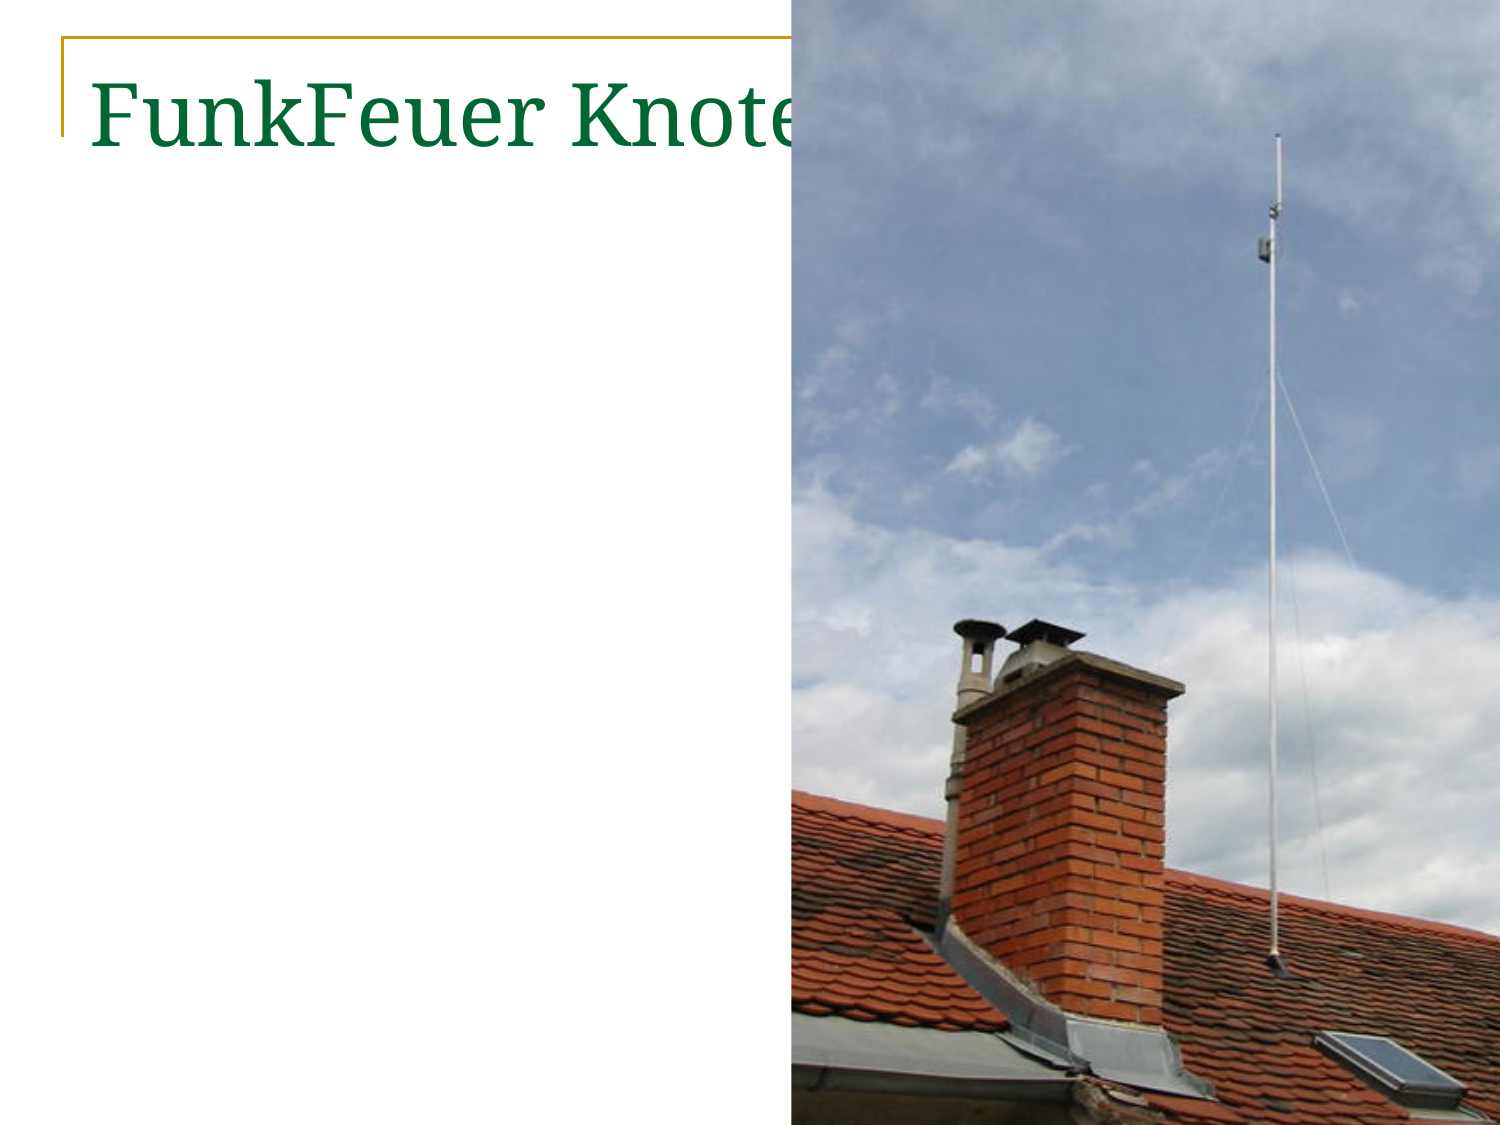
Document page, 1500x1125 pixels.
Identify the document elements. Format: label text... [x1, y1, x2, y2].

picture [0, 0, 1500, 1125]
title FunkFeuer Knoten [75, 45, 791, 233]
